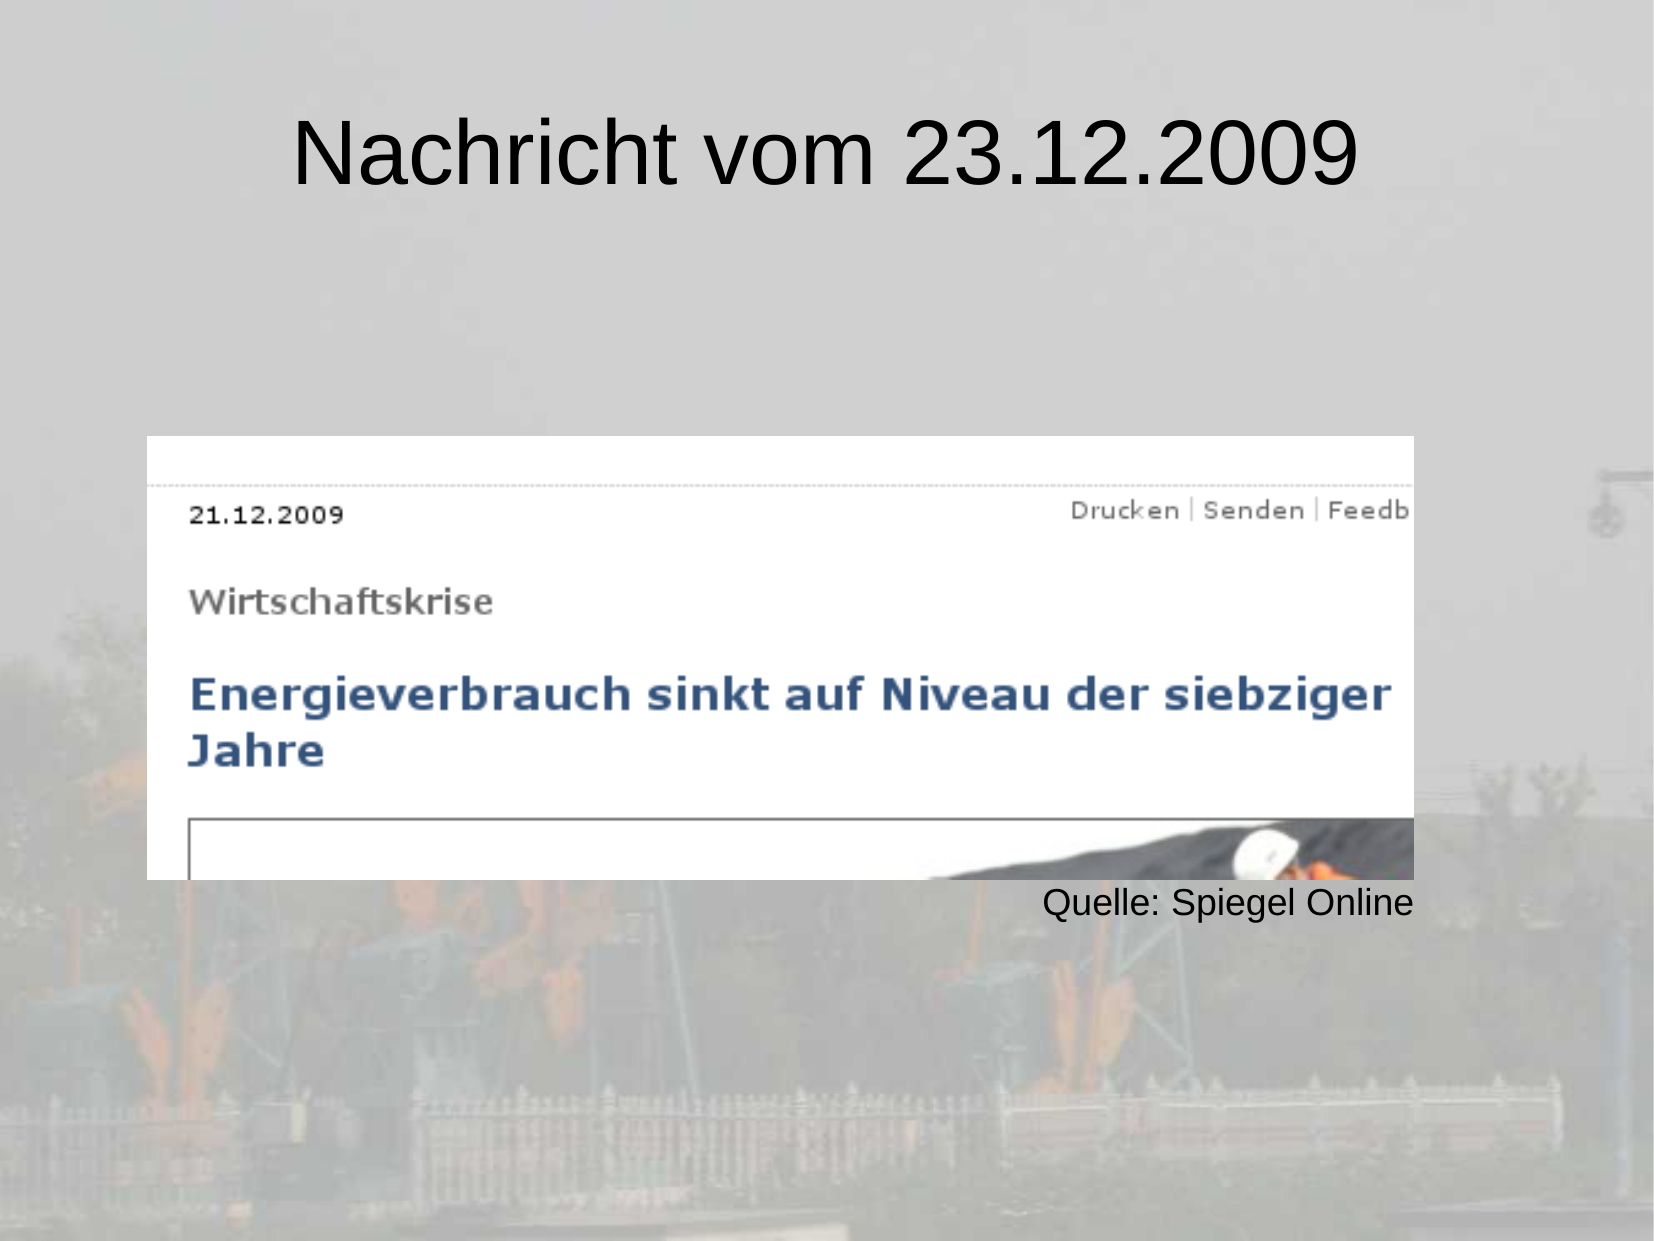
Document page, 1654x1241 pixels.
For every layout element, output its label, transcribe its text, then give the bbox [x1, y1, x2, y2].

text_box Quelle: Spiegel Online [1027, 874, 1430, 931]
picture [0, 0, 1654, 1241]
title Nachricht vom 23.12.2009 [82, 49, 1571, 257]
